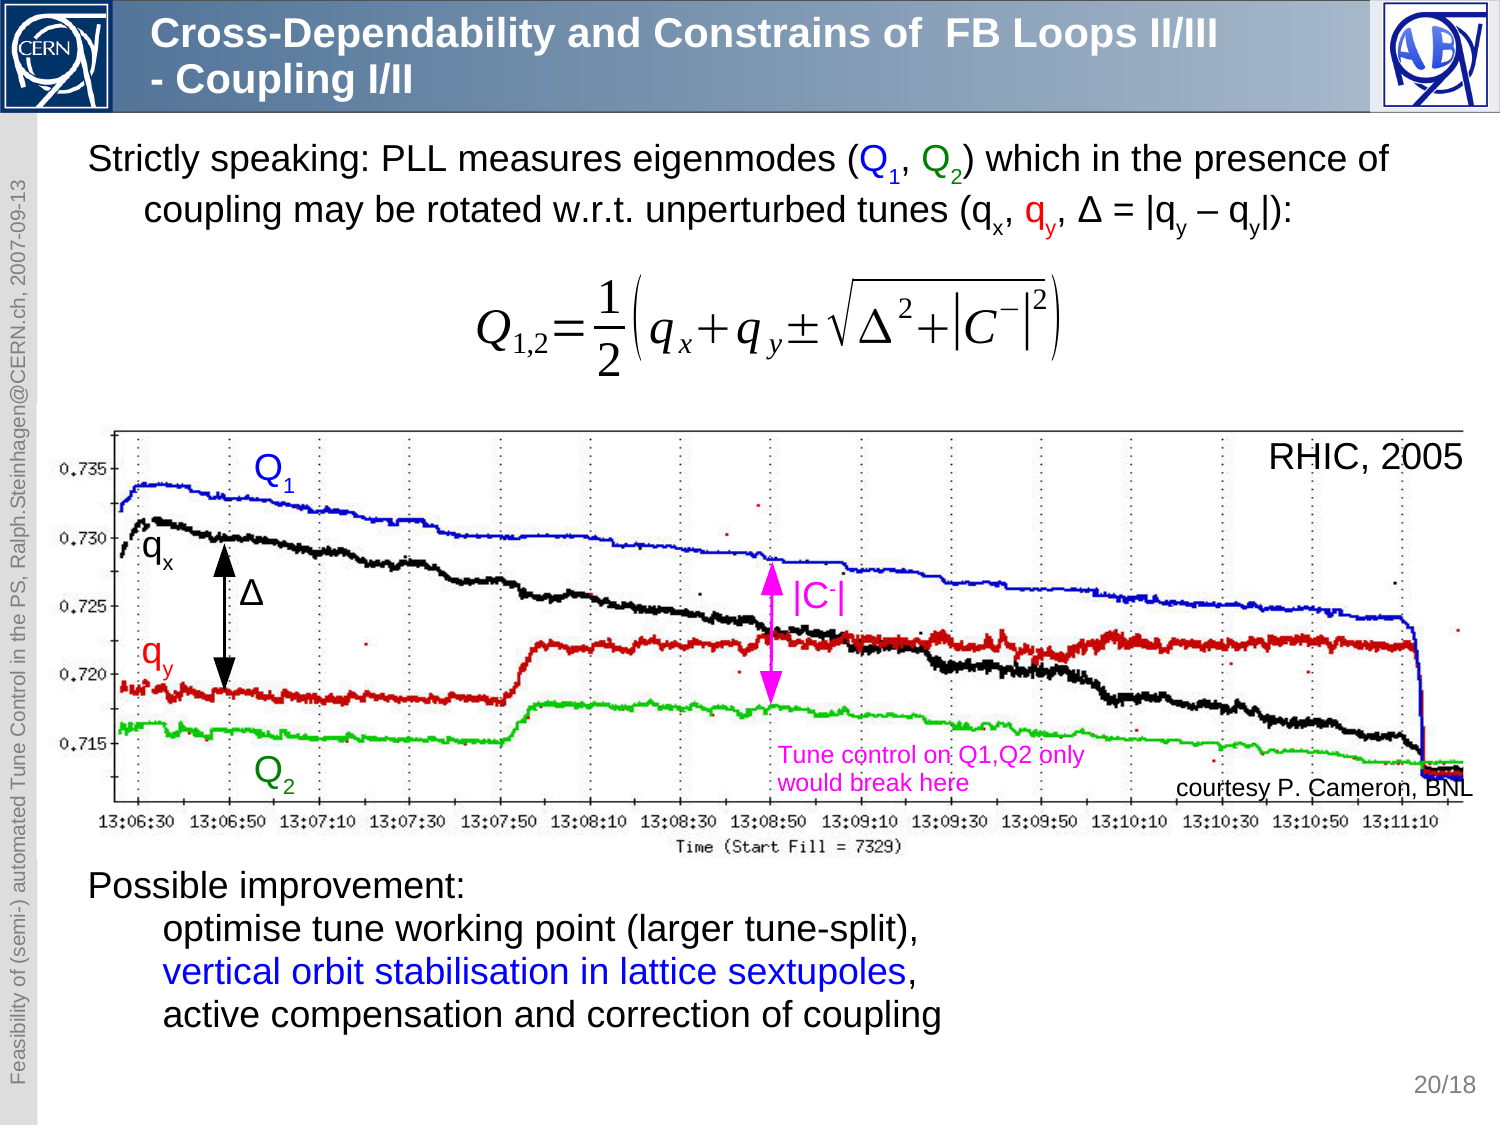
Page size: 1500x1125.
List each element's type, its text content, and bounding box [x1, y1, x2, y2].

text_box RHIC, 2005 [1253, 428, 1479, 485]
text_box Tune control on Q1,Q2 only would break here [762, 733, 1093, 805]
text_box qx [127, 516, 189, 582]
title Cross-Dependability and Constrains of FB Loops II/III - Coupling I/II [150, 7, 1241, 106]
text_box Q1 [239, 439, 310, 506]
text_box |C-| [777, 567, 861, 625]
list Strictly speaking: PLL measures eigenmodes (Q1, Q2) which in the presence of coupling may be rotated w.r.t. unperturbed tunes (qx, qy, Δ = |qy – qy|): Possible improvement: optimise tune working point (larger tune-split), vertical orbit stabilisation in lattice sextupoles, active compensation and correction of coupling [87, 859, 1438, 1036]
chart [462, 269, 1074, 388]
picture [1382, 1, 1489, 108]
text_box courtesy P. Cameron, BNL [1161, 765, 1483, 809]
text_box Q2 [239, 740, 310, 807]
list Strictly speaking: PLL measures eigenmodes (Q1, Q2) which in the presence of coupling may be rotated w.r.t. unperturbed tunes (qx, qy, Δ = |qy – qy|): Possible improvement: optimise tune working point (larger tune-split), vertical orbit stabilisation in lattice sextupoles, active compensation and correction of coupling [87, 137, 1438, 403]
picture [0, 0, 113, 113]
text_box Δ [224, 564, 280, 622]
picture [36, 403, 1464, 859]
text_box qy [126, 622, 189, 689]
